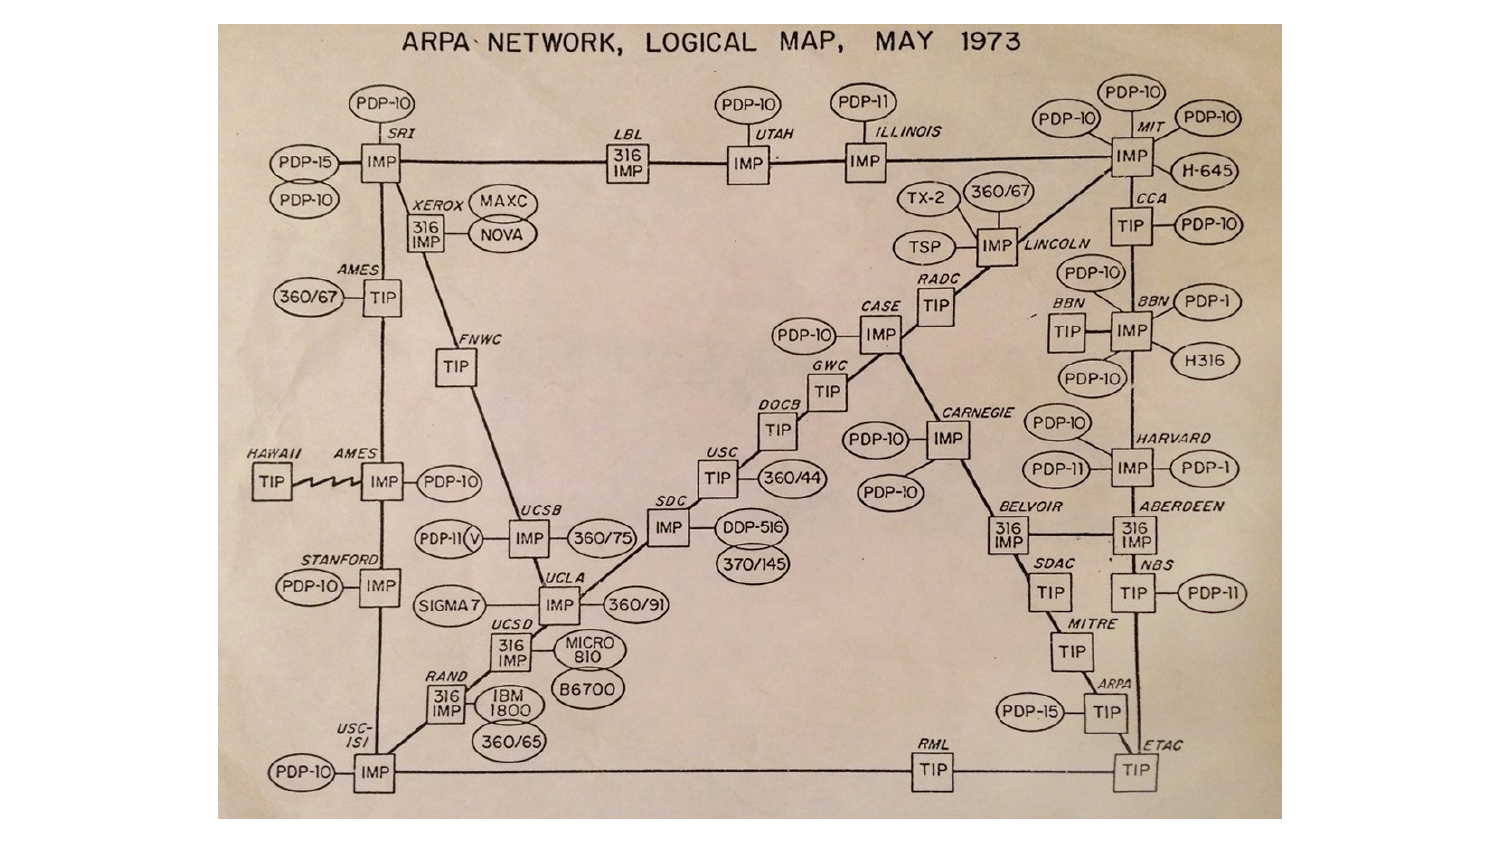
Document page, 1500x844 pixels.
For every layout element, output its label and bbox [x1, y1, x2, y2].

picture [218, 24, 1282, 819]
